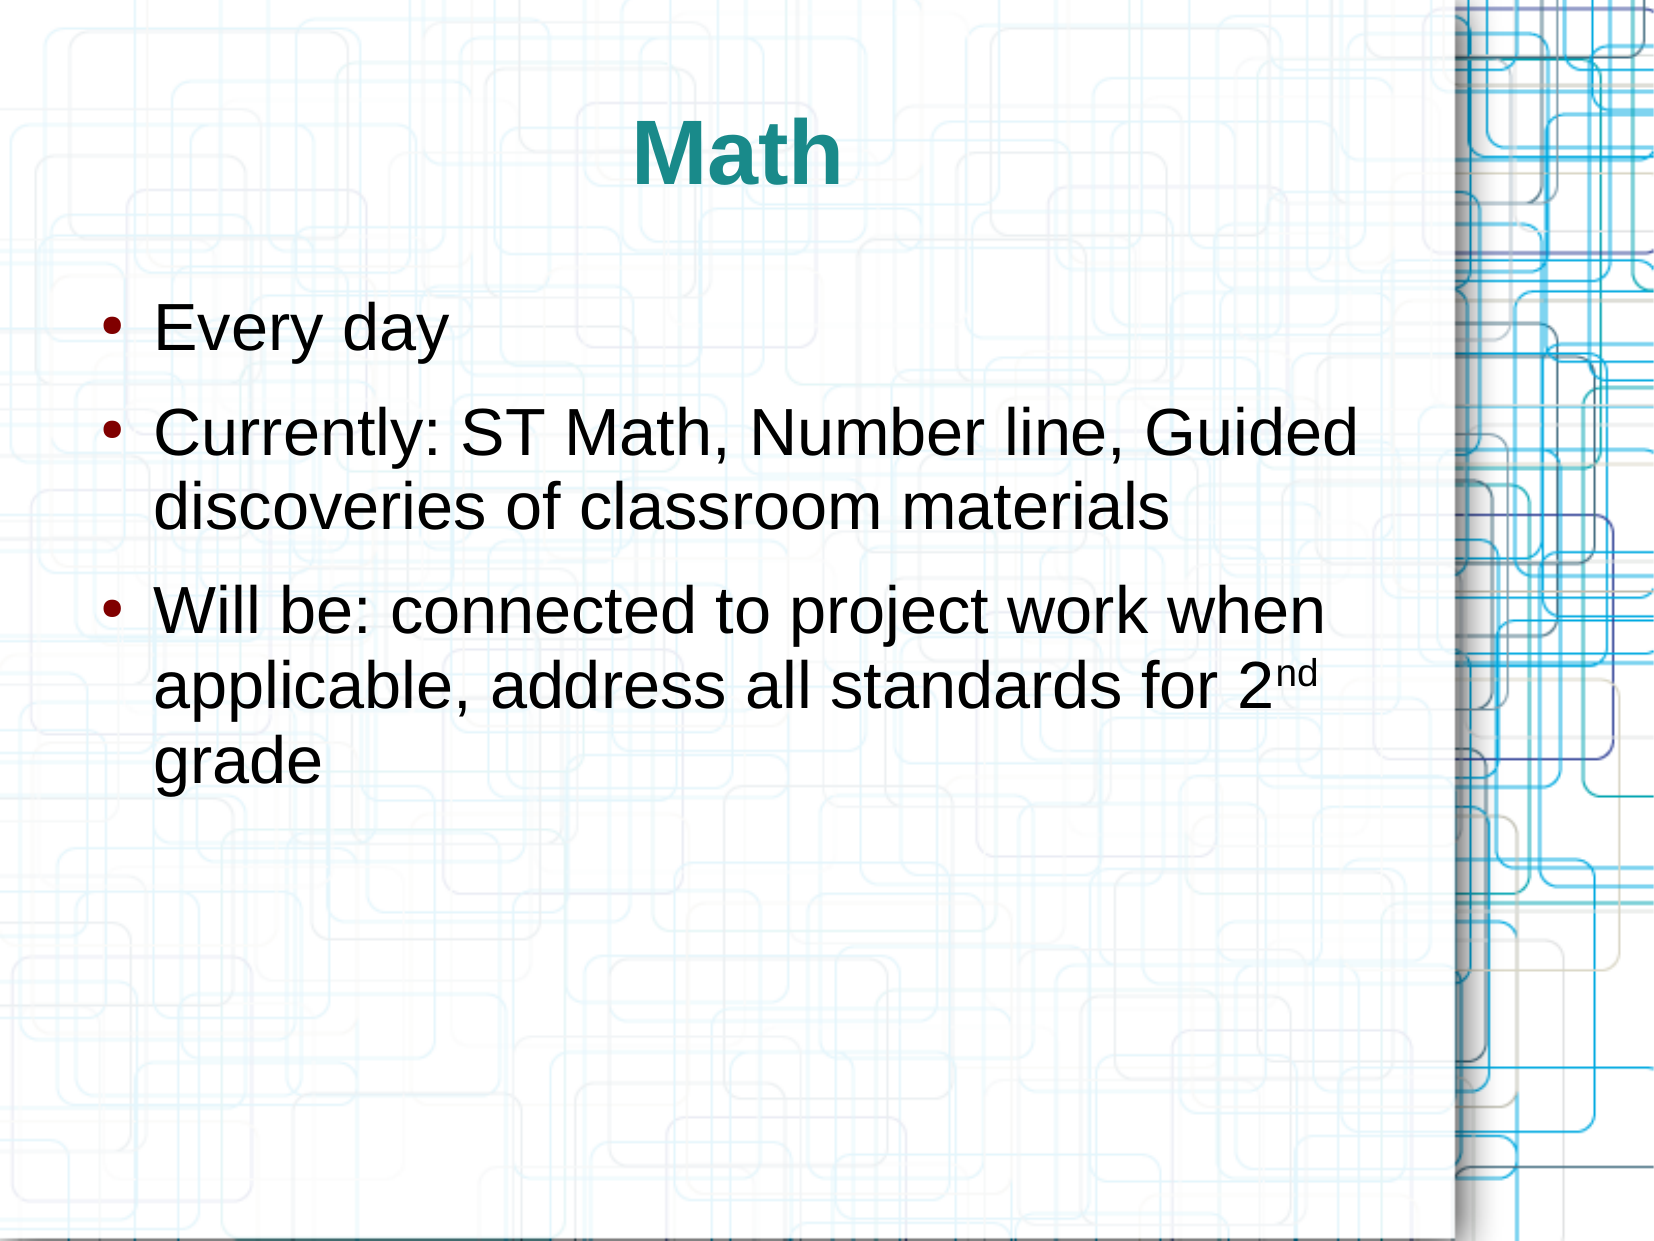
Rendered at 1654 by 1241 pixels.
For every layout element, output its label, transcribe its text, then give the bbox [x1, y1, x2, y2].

picture [0, 0, 1654, 1241]
title Math [59, 49, 1418, 257]
list Every day Currently: ST Math, Number line, Guided discoveries of classroom materials Will be: connected to project work when applicable, address all standards for 2nd grade [82, 290, 1418, 1109]
